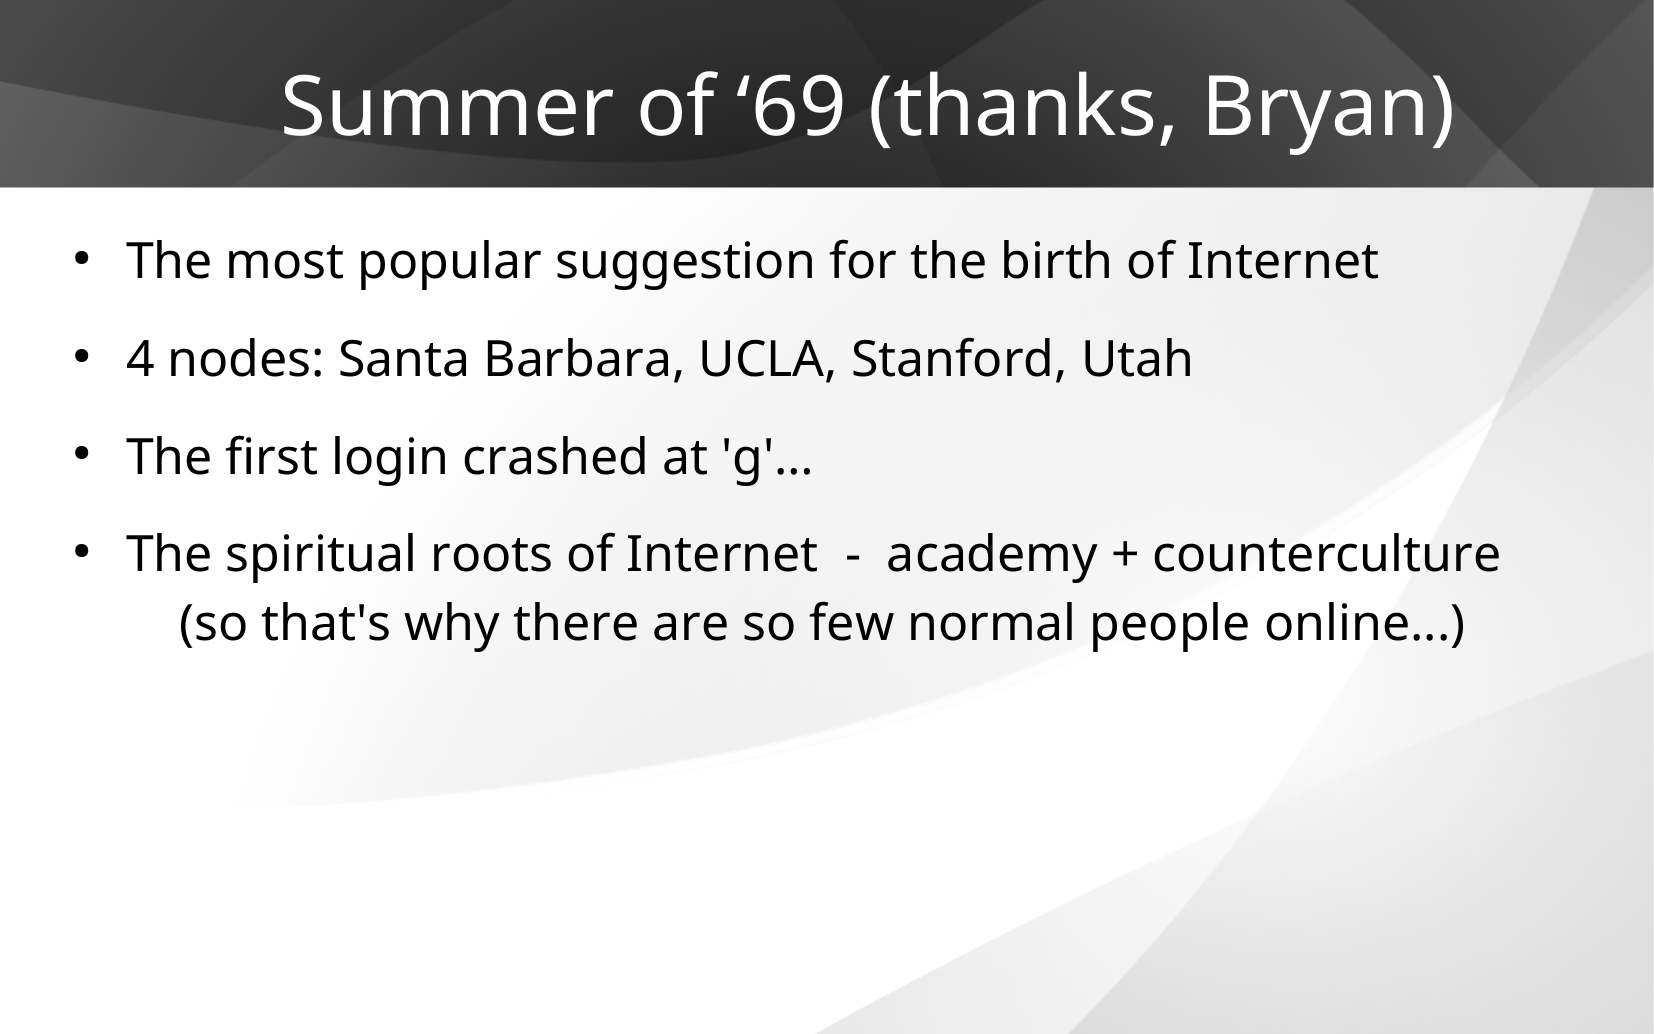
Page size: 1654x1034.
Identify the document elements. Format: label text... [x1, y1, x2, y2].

title Summer of ‘69 (thanks, Bryan) [124, 0, 1613, 208]
list The most popular suggestion for the birth of Internet 4 nodes: Santa Barbara, UCLA, Stanford, Utah The first login crashed at 'g'… The spiritual roots of Internet - academy + counterculture (so that's why there are so few normal people online...) [37, 225, 1651, 1013]
picture [0, 0, 1654, 1034]
